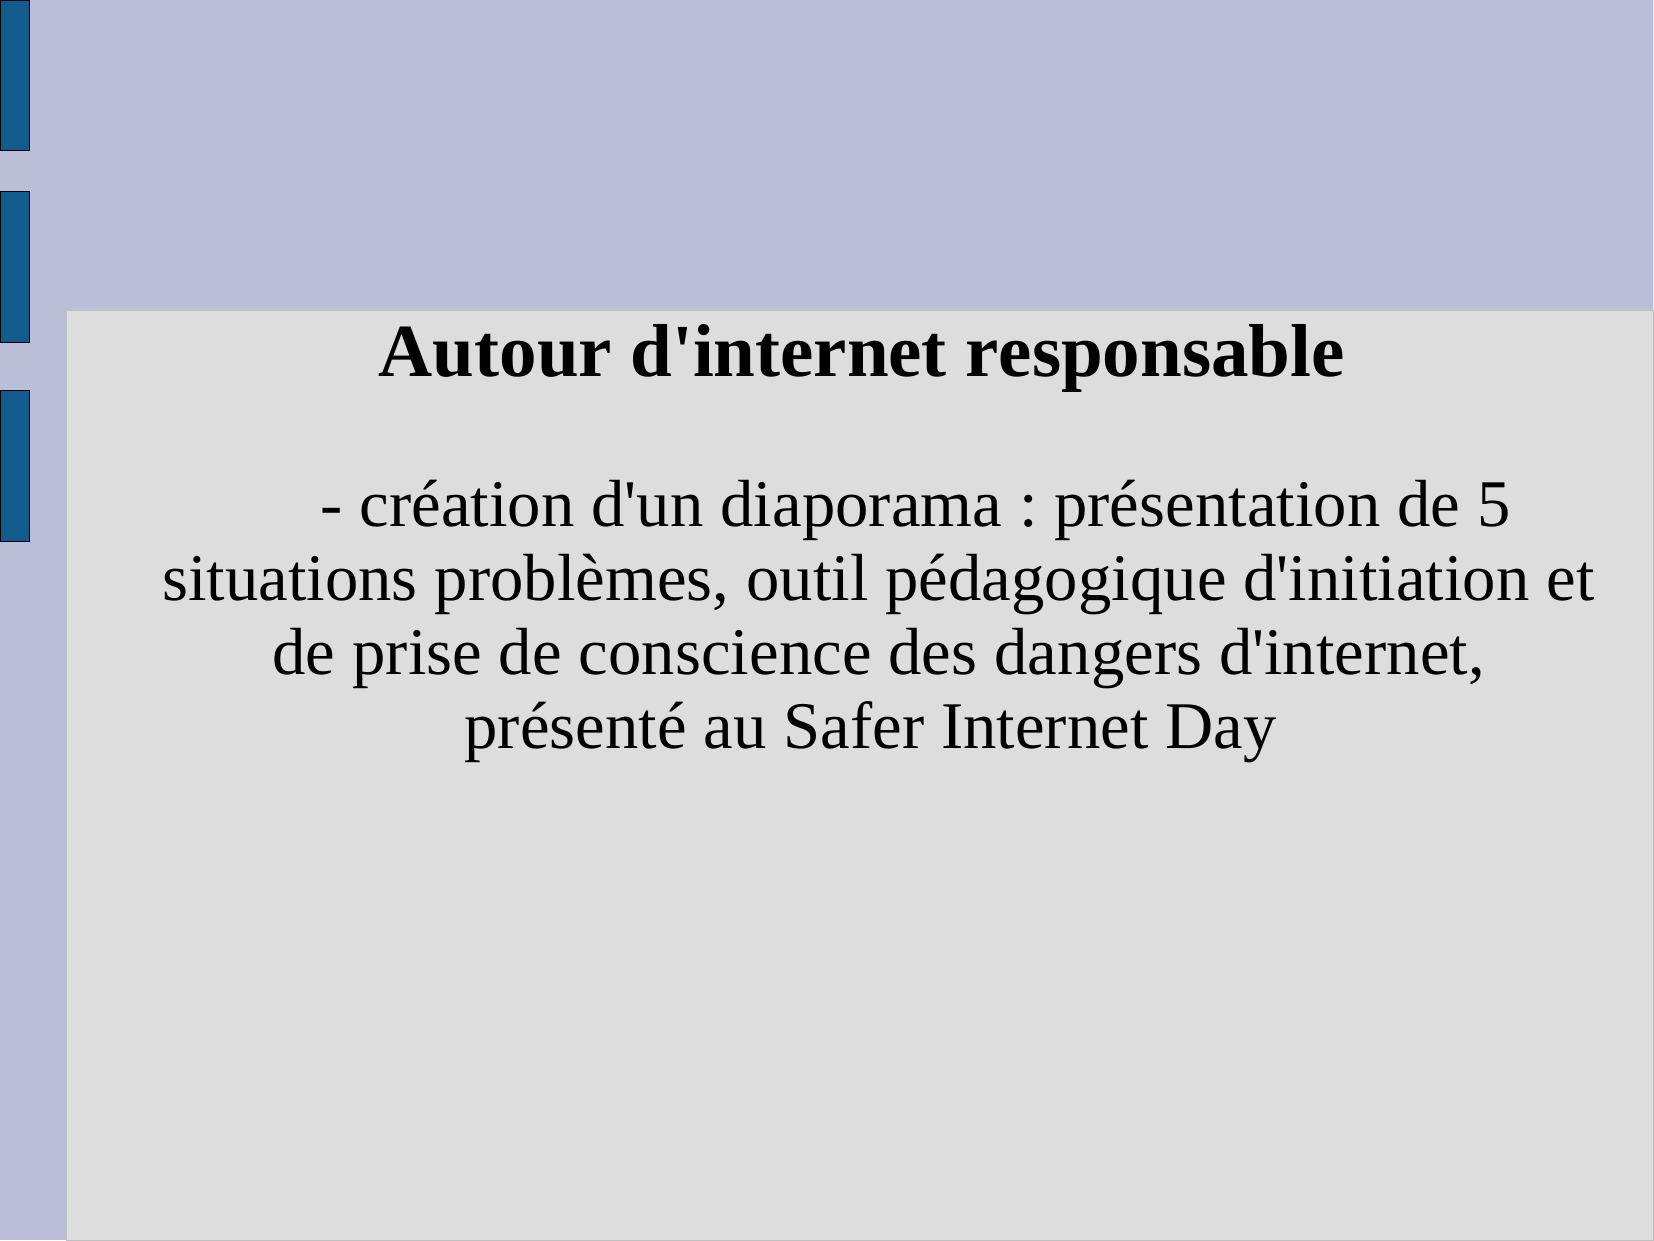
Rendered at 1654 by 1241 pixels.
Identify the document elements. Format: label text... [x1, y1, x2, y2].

subtitle Autour d'internet responsable - création d'un diaporama : présentation de 5 situations problèmes, outil pédagogique d'initiation et de prise de conscience des dangers d'internet, présenté au Safer Internet Day [118, 88, 1607, 1133]
